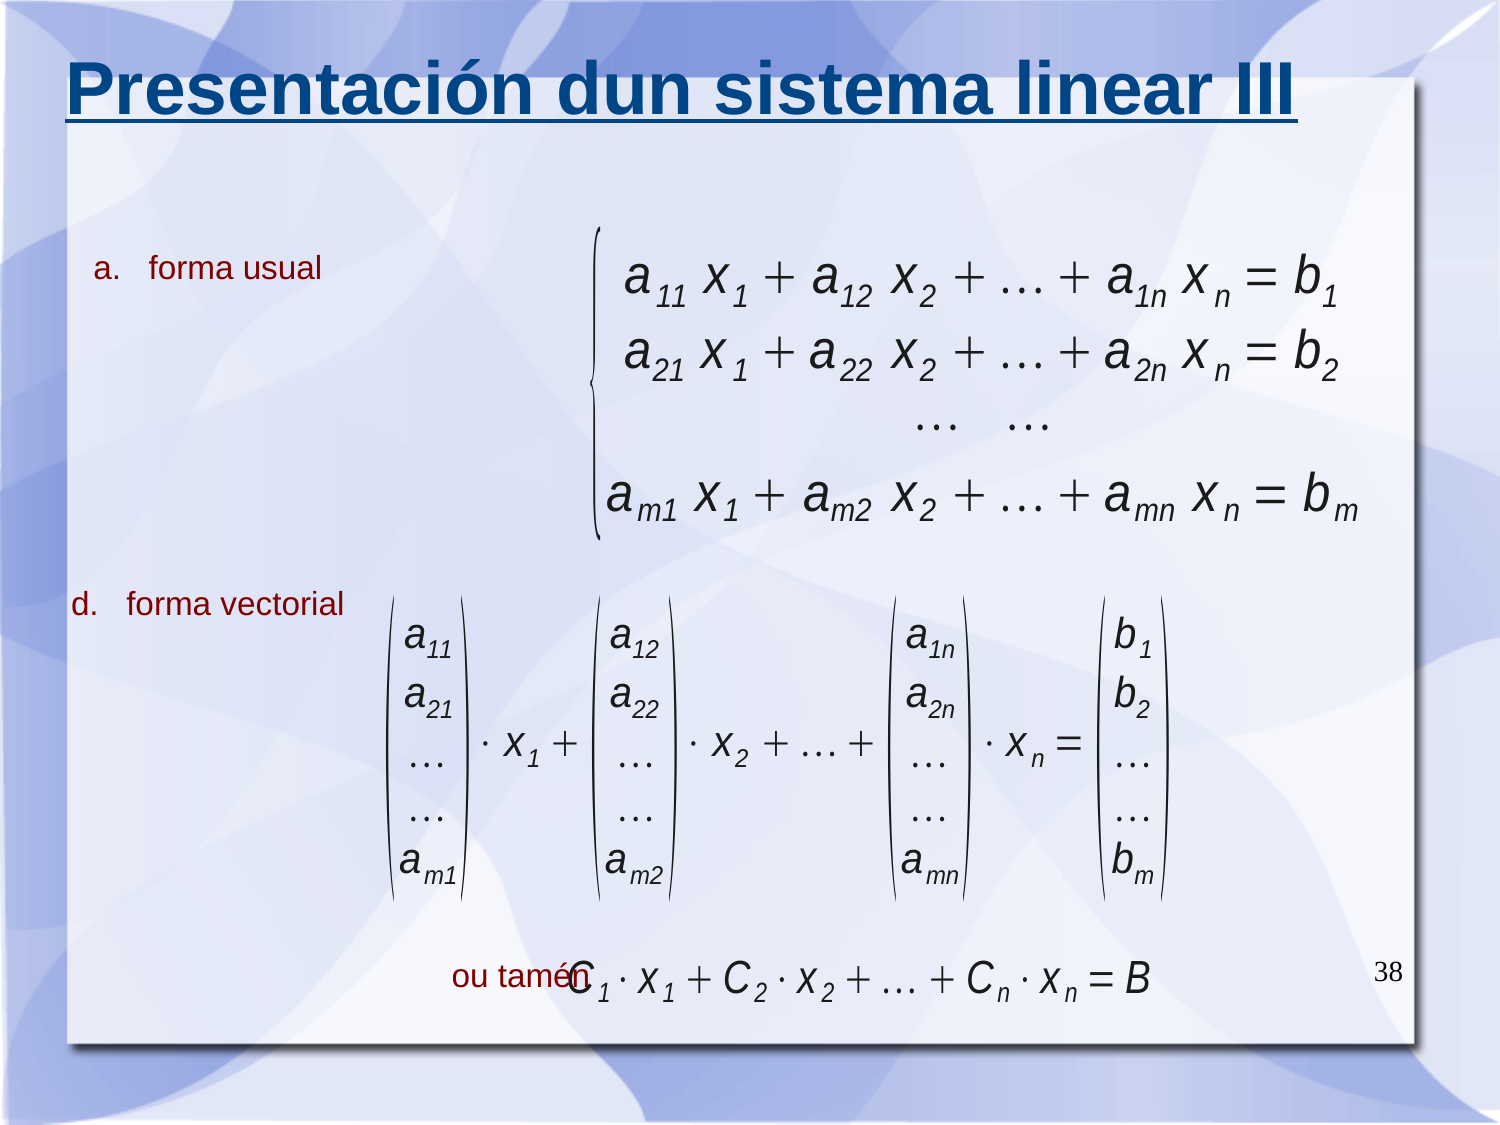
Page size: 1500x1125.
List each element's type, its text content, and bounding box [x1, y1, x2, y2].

picture [0, 0, 1500, 1125]
title Presentación dun sistema linear III [59, 29, 1441, 148]
chart [373, 591, 1181, 904]
chart [575, 225, 1370, 545]
text_box d. forma vectorial [56, 574, 361, 631]
chart [556, 950, 1161, 1010]
text_box ou tamén [436, 946, 606, 1003]
text_box a. forma usual [78, 238, 338, 294]
